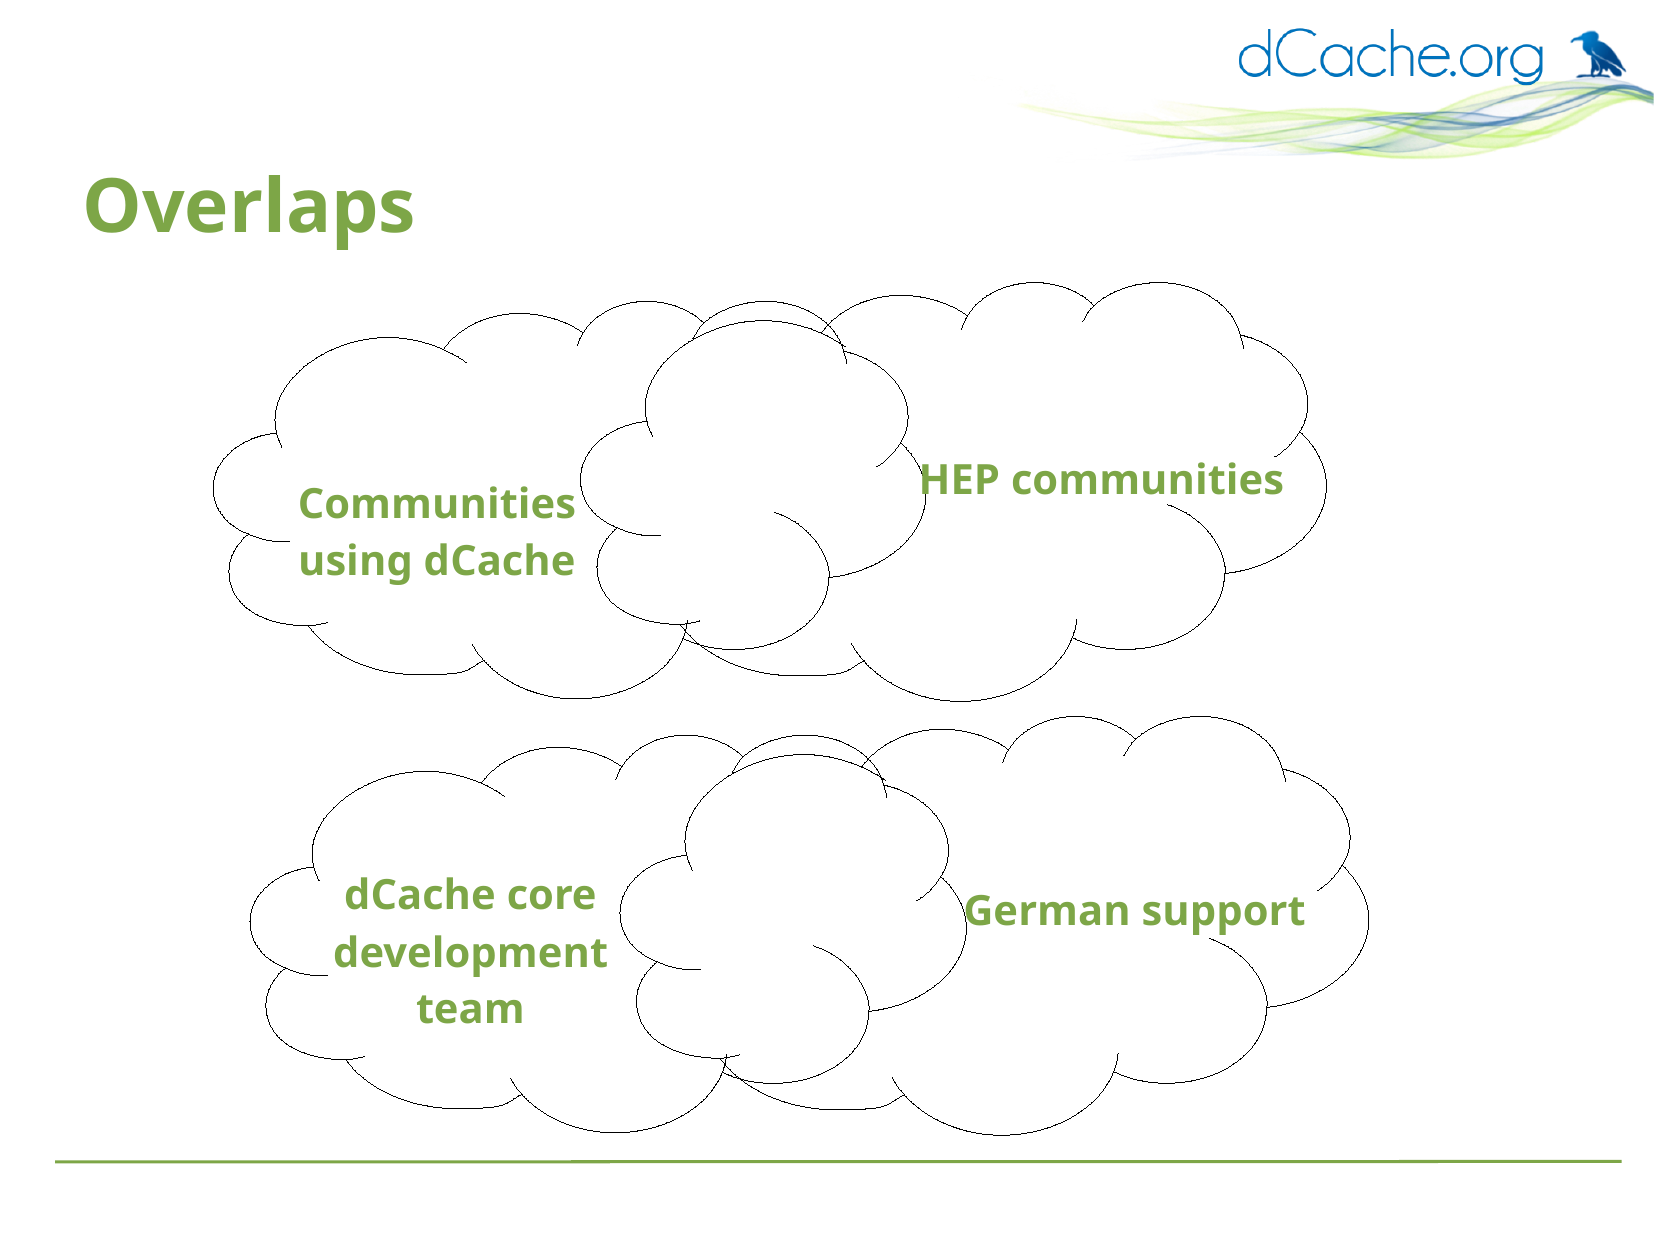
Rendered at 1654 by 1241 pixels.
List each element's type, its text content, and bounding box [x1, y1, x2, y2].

text_box [273, 735, 961, 1133]
picture [956, 16, 1654, 169]
title German support [887, 864, 1306, 955]
title Communities using dCache [227, 478, 647, 584]
title dCache core development team [261, 872, 680, 1030]
title HEP communities [865, 432, 1285, 523]
text_box [213, 301, 919, 699]
text_box [249, 892, 261, 952]
title Overlaps [82, 156, 1605, 251]
